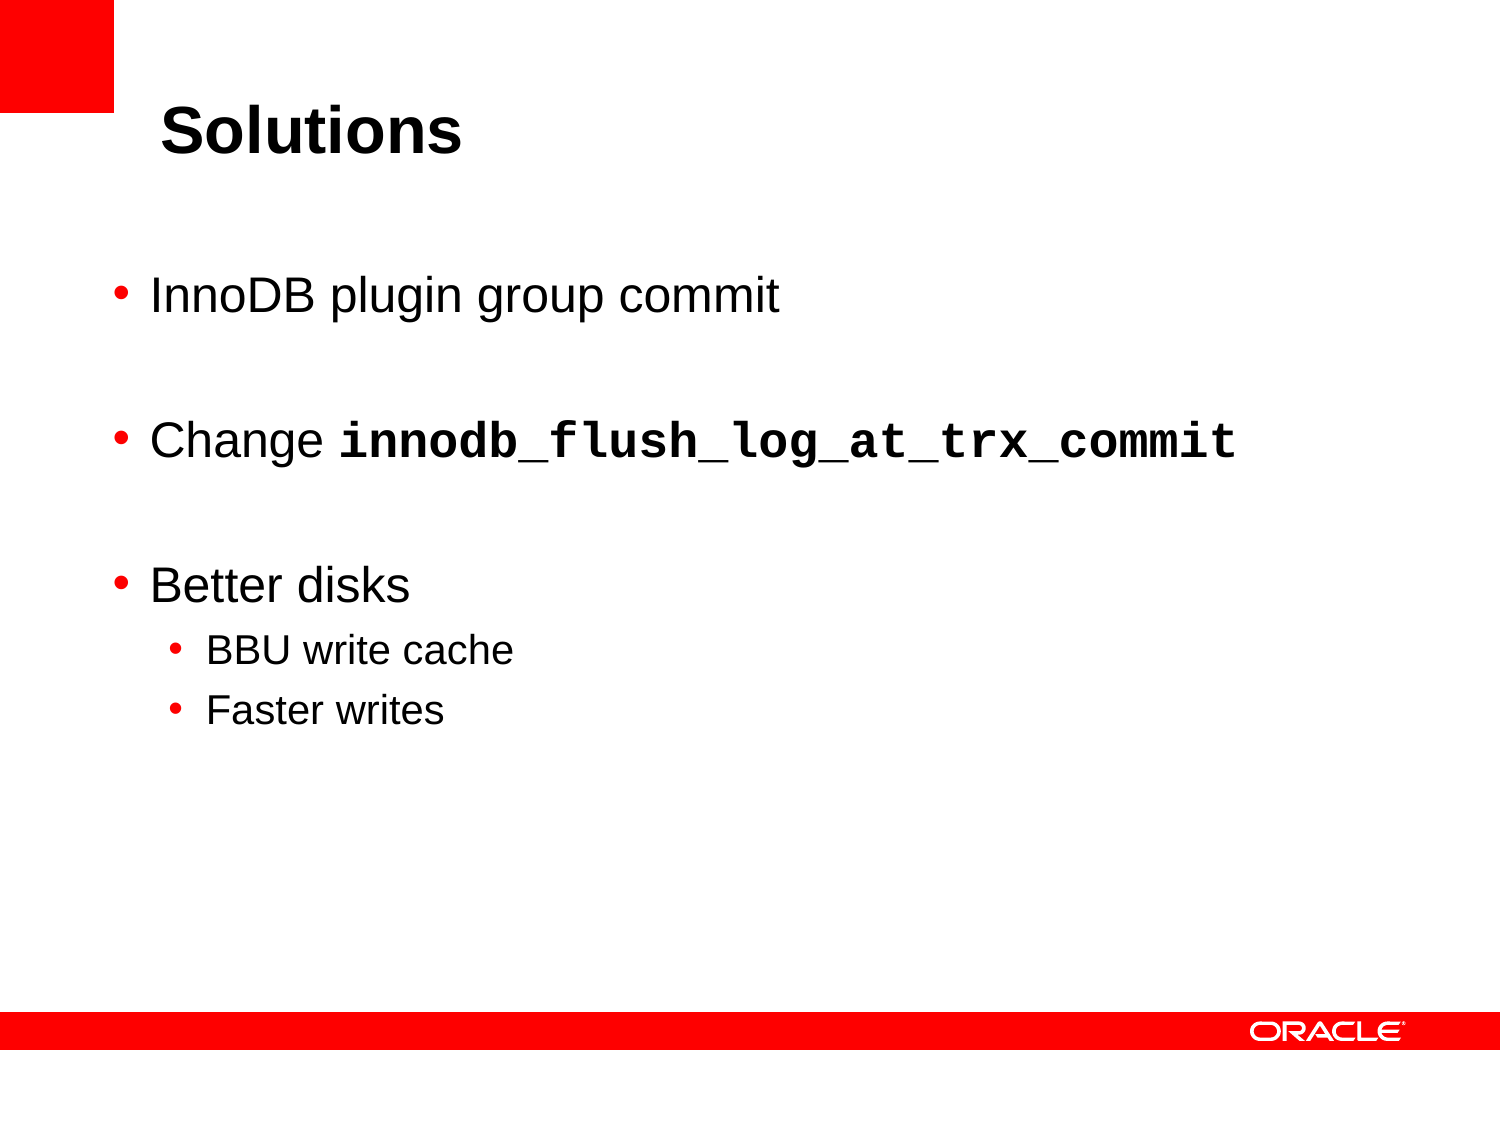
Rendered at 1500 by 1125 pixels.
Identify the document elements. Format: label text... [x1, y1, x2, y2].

title Solutions [145, 49, 1390, 205]
picture [0, 0, 114, 113]
list InnoDB plugin group commit Change innodb_flush_log_at_trx_commit Better disks BBU write cache Faster writes [112, 262, 1349, 975]
picture [0, 1012, 1500, 1050]
